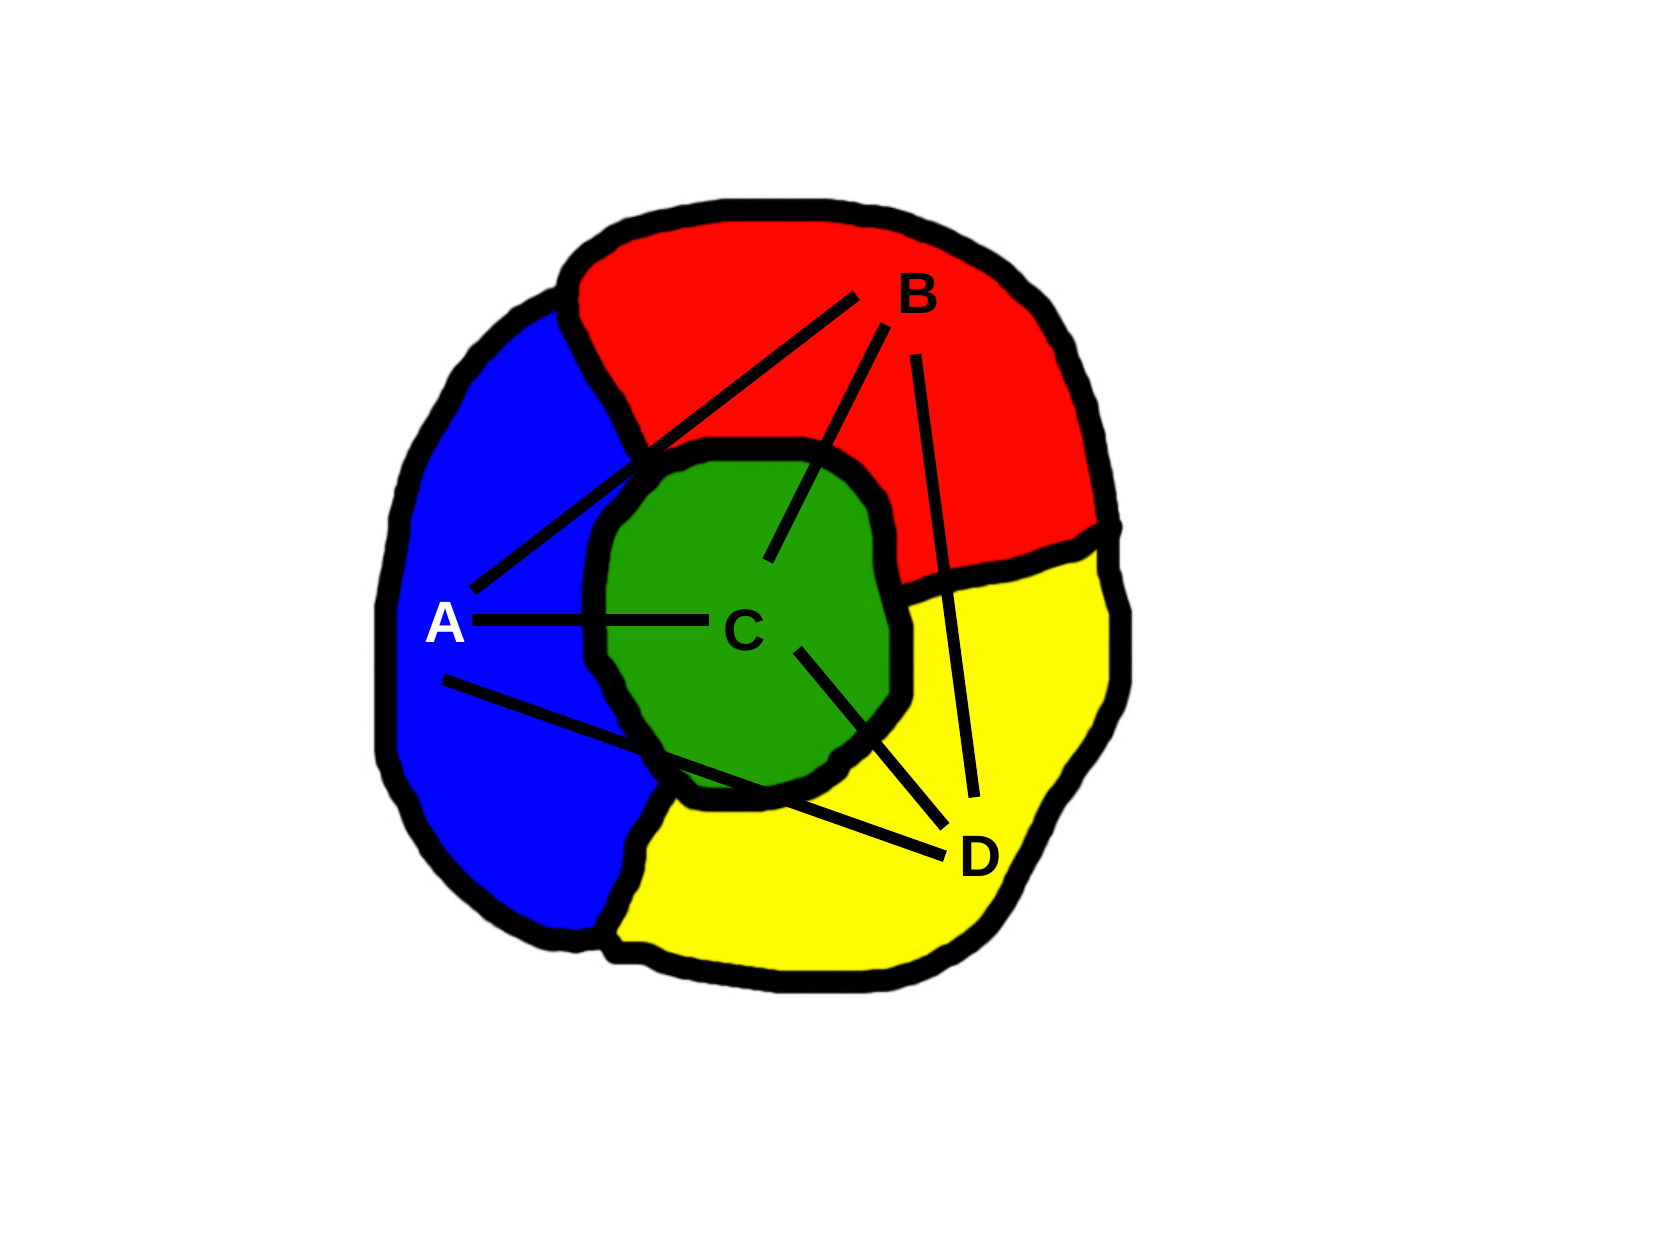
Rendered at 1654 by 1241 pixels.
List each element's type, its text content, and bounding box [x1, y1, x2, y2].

text_box C [708, 590, 781, 680]
picture [59, 44, 1590, 1193]
text_box B [882, 253, 955, 343]
text_box A [409, 582, 482, 672]
text_box D [944, 816, 1017, 905]
